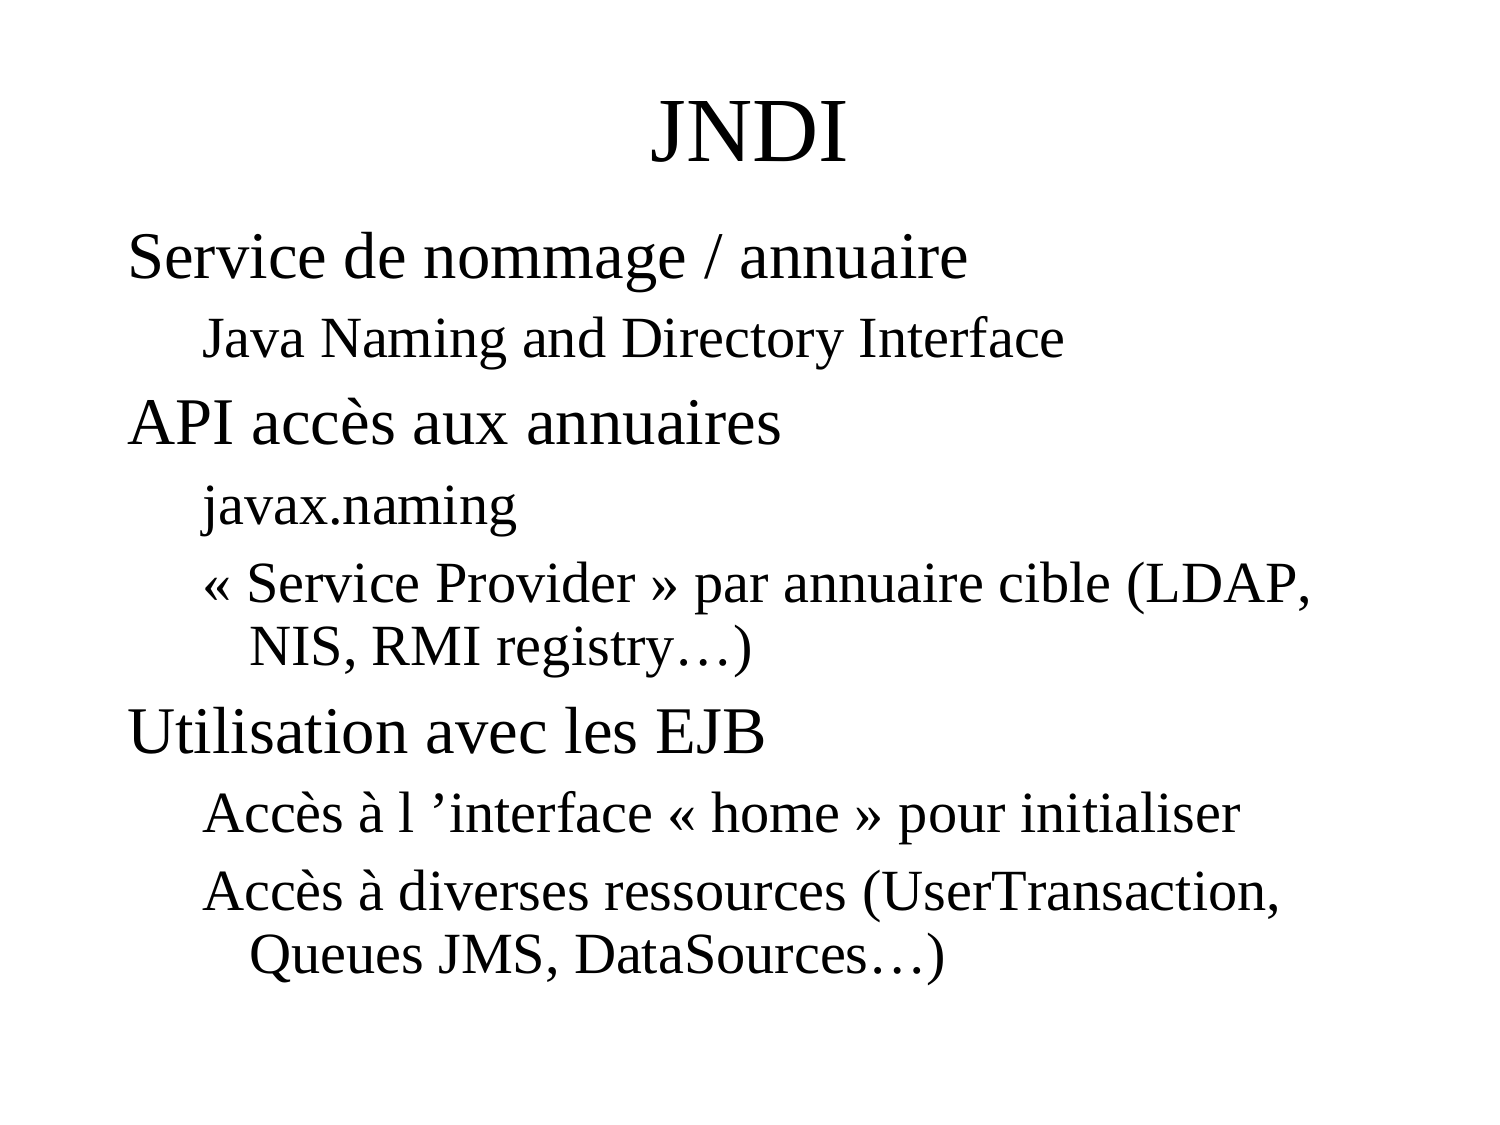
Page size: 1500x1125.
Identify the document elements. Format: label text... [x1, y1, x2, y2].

title JNDI [112, 37, 1388, 212]
list Service de nommage / annuaire Java Naming and Directory Interface API accès aux annuaires javax.naming « Service Provider » par annuaire cible (LDAP, NIS, RMI registry…) Utilisation avec les EJB Accès à l ’interface « home » pour initialiser Accès à diverses ressources (UserTransaction, Queues JMS, DataSources…) [112, 212, 1388, 1125]
